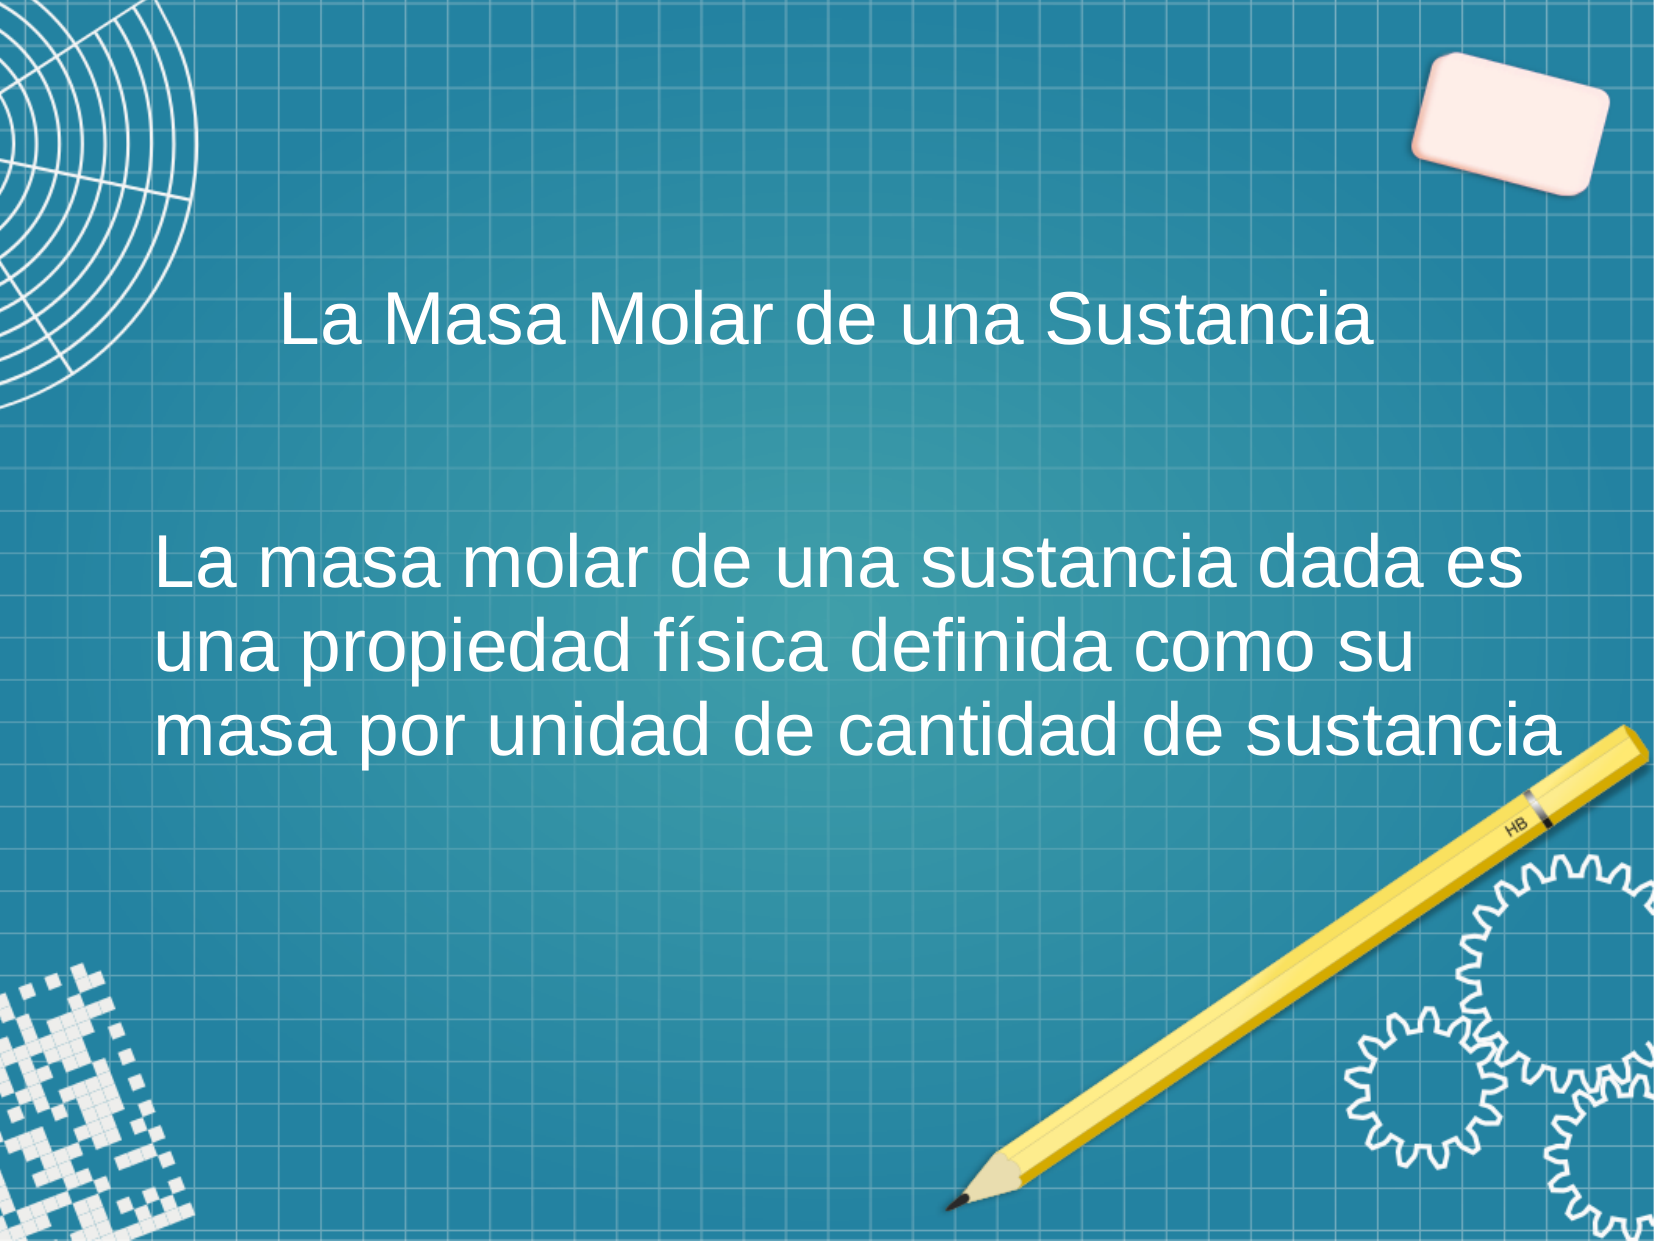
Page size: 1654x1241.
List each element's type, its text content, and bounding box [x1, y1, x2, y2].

picture [0, 0, 1654, 1241]
list La masa molar de una sustancia dada es una propiedad física definida como su masa por unidad de cantidad de sustancia [82, 519, 1571, 1123]
title La Masa Molar de una Sustancia [82, 177, 1571, 461]
